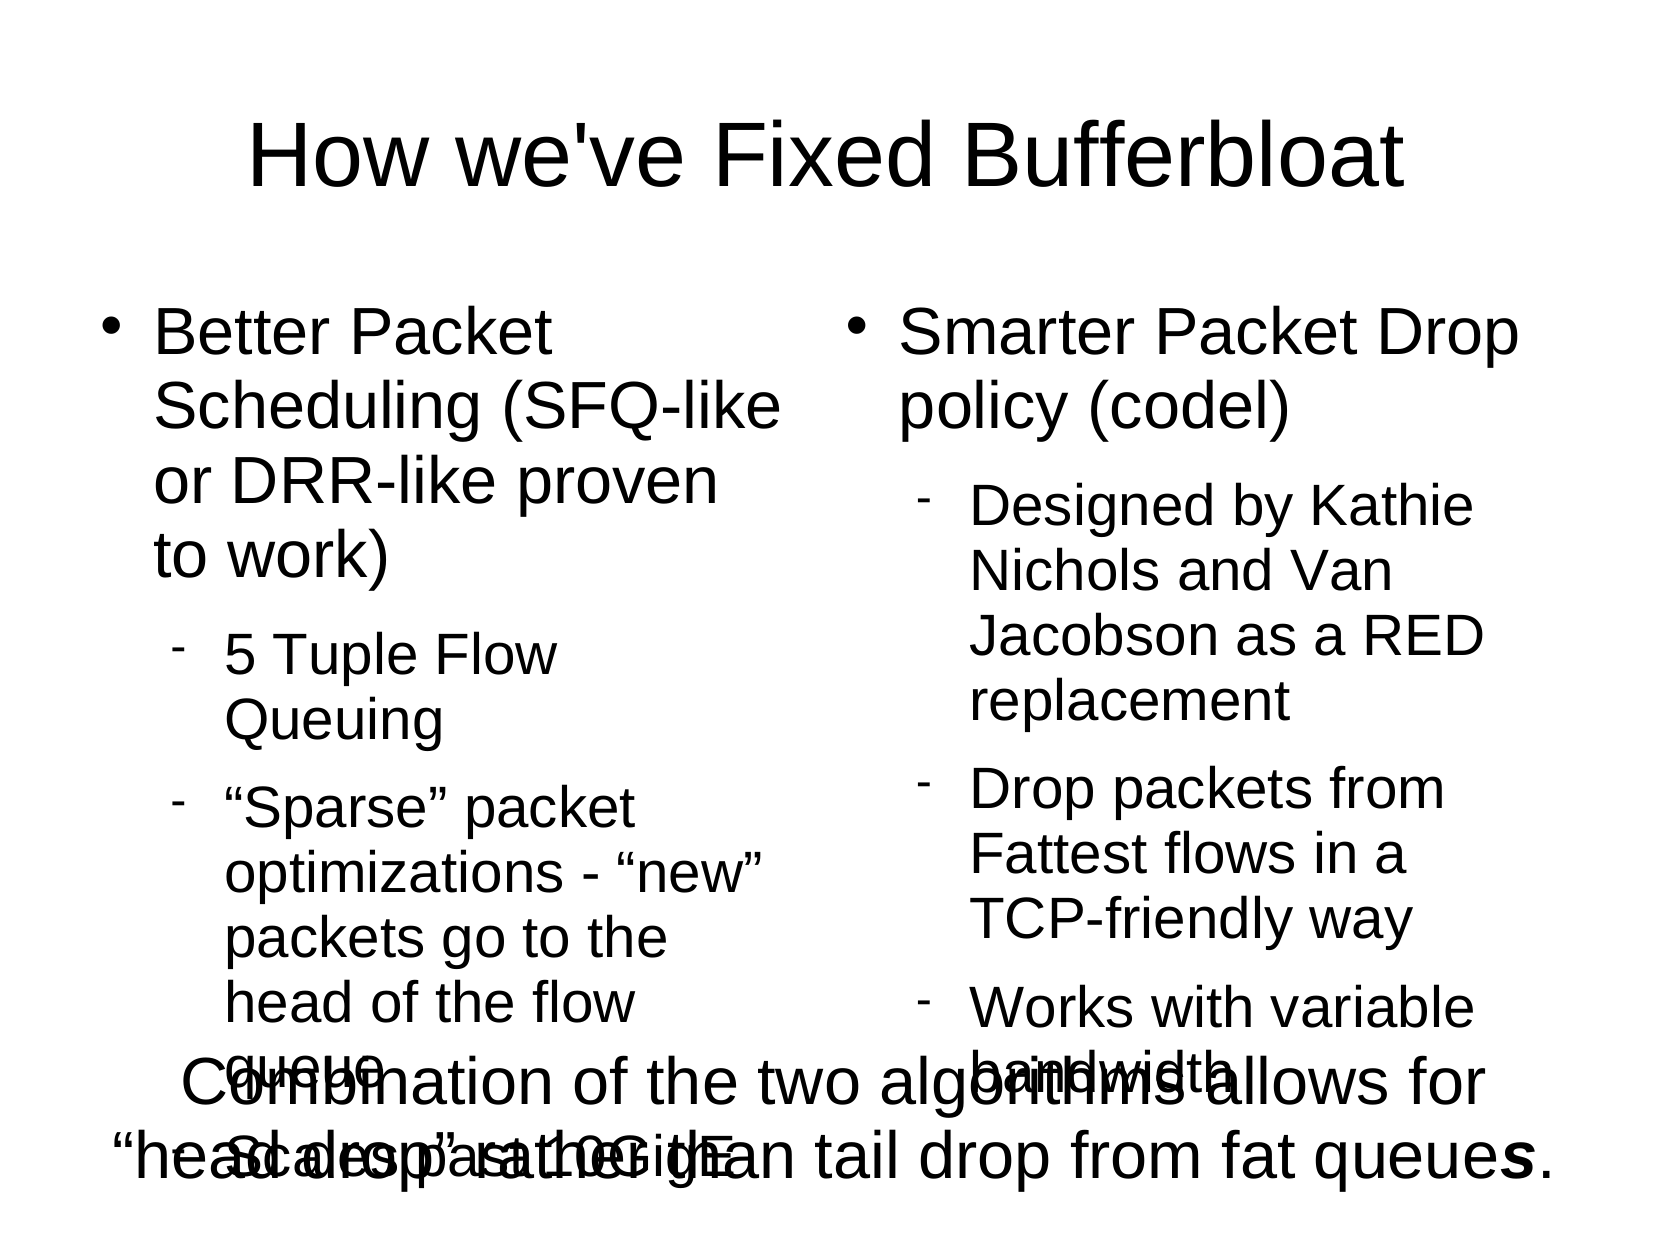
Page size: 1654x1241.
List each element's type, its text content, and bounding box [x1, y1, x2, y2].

list Smarter Packet Drop policy (codel) Designed by Kathie Nichols and Van Jacobson as a RED replacement Drop packets from Fattest flows in a TCP-friendly way Works with variable bandwidth [828, 290, 1538, 1013]
title How we've Fixed Bufferbloat [82, 49, 1571, 257]
list Better Packet Scheduling (SFQ-like or DRR-like proven to work) 5 Tuple Flow Queuing “Sparse” packet optimizations - “new” packets go to the head of the flow queue Scales past 10GigE [82, 290, 793, 1190]
text_box Combination of the two algorithms allows for “head drop” rather than tail drop from fat queues. [90, 1013, 1579, 1221]
